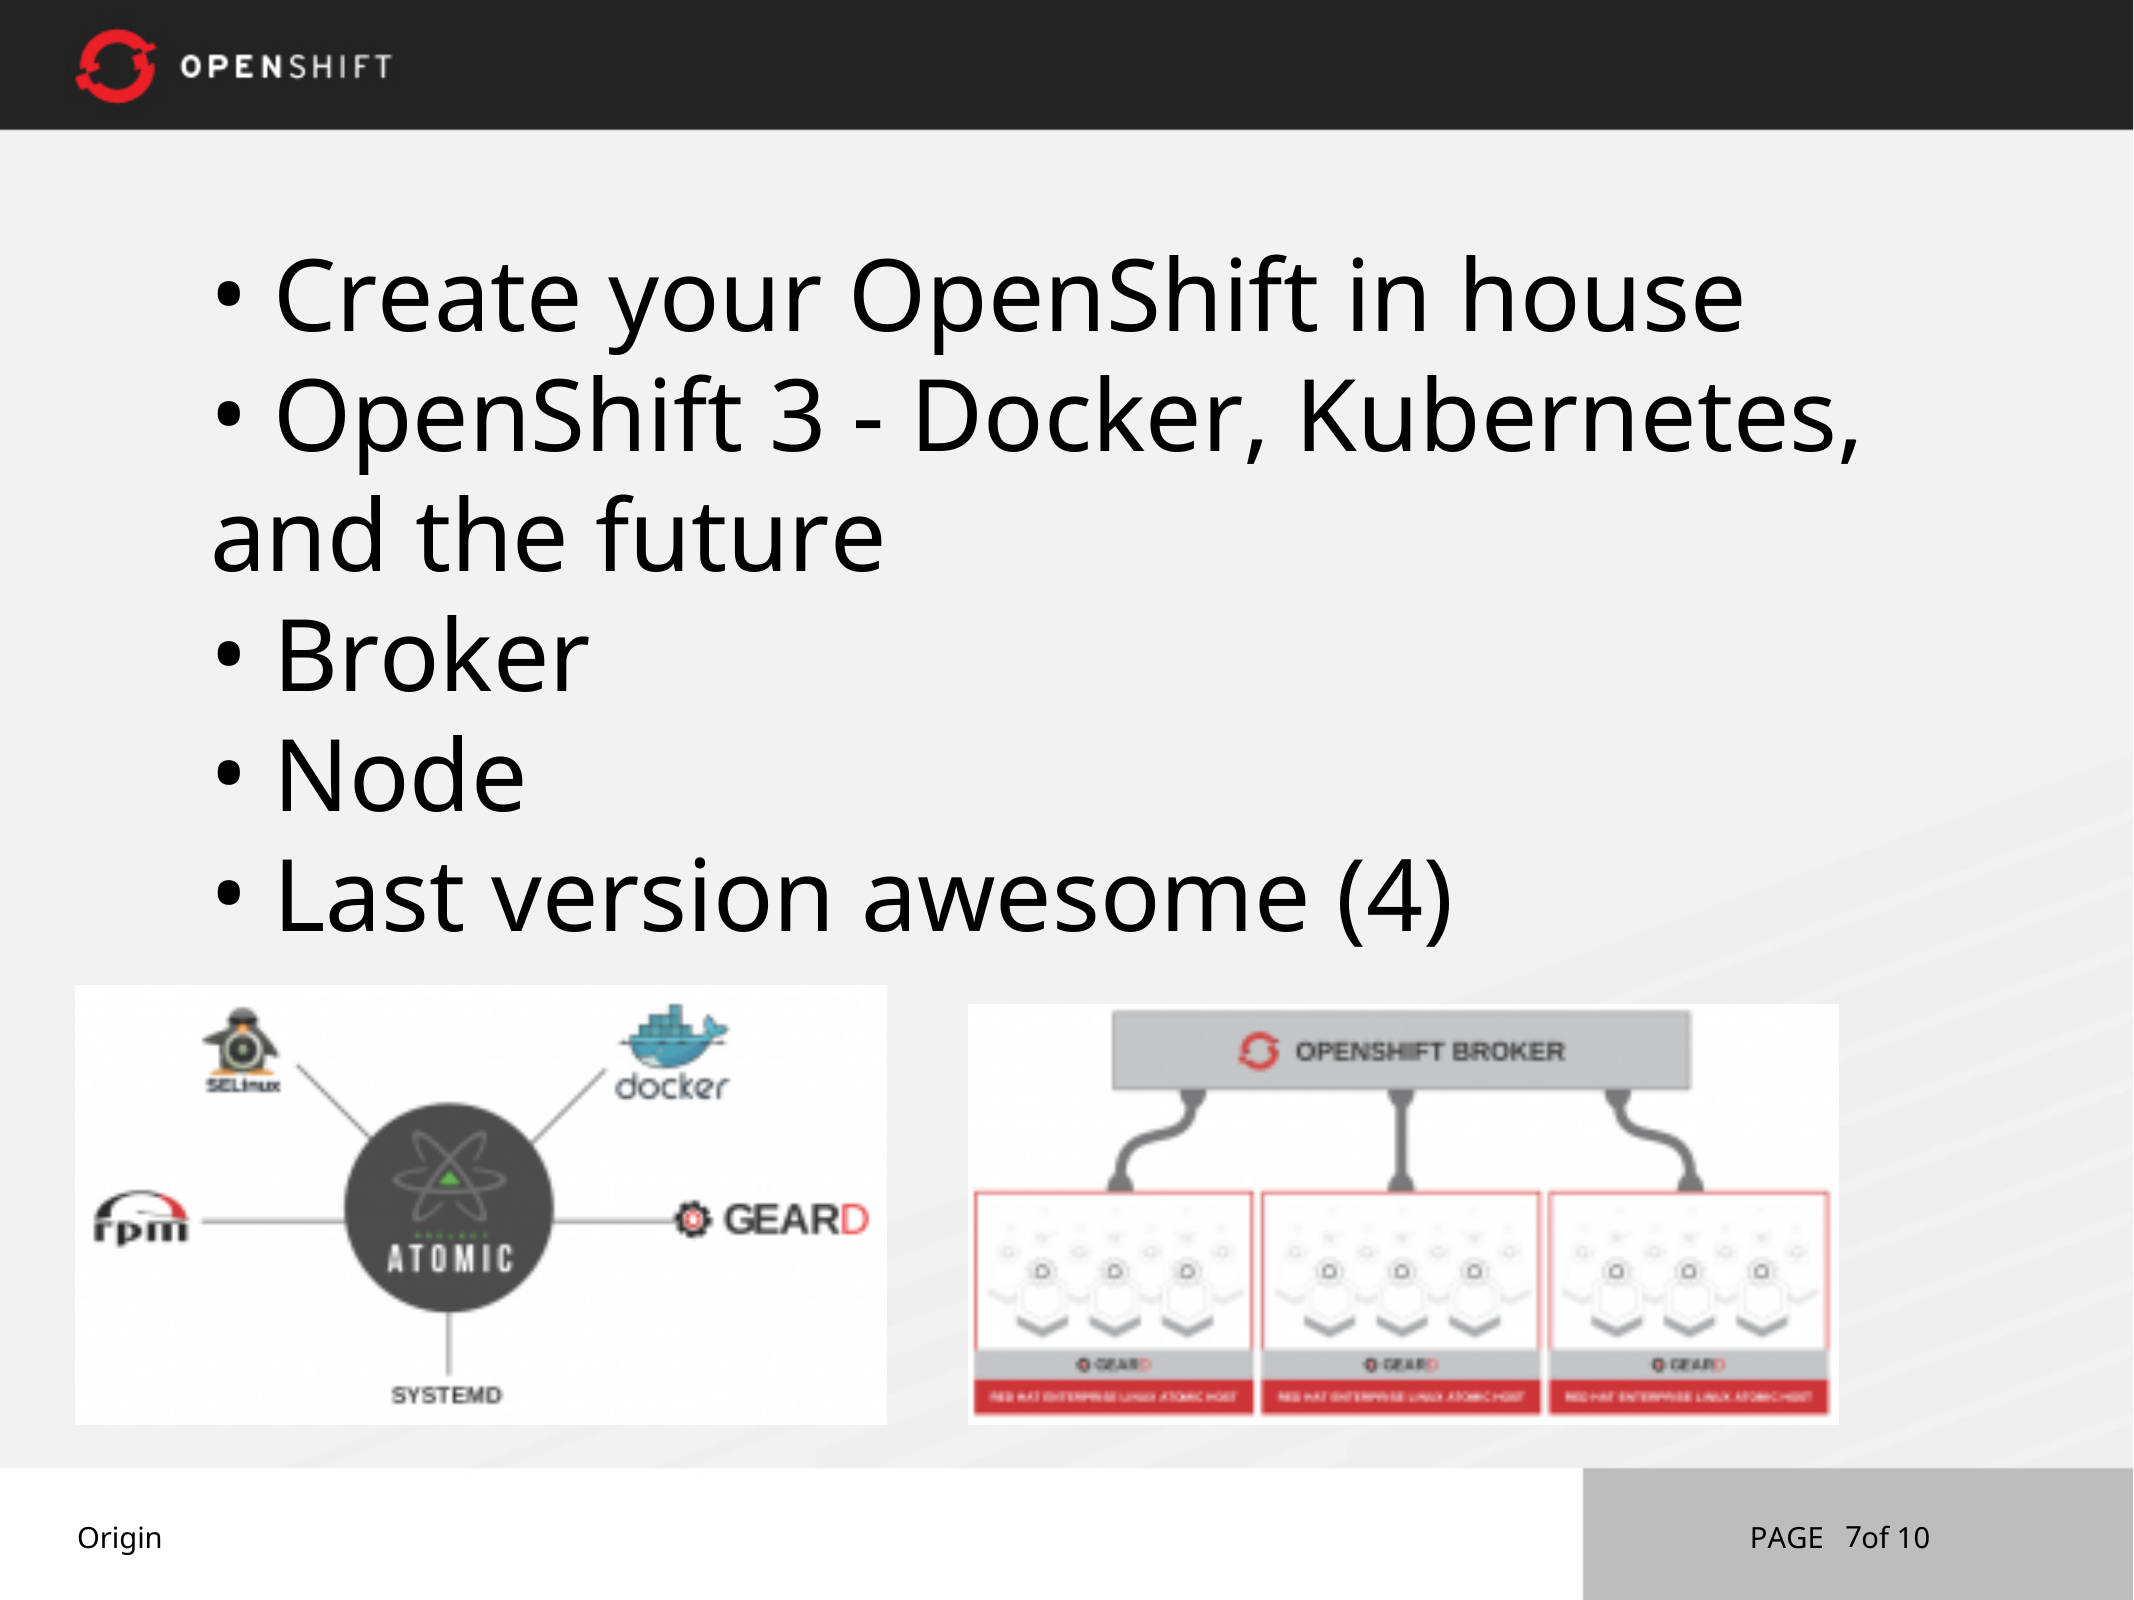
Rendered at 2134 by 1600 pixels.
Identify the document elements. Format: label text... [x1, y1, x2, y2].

text_box Origin [77, 1510, 1184, 1563]
text_box PAGE of 10 [1749, 1509, 2134, 1564]
text_box Create your OpenShift in house OpenShift 3 - Docker, Kubernetes, and the future Broker Node Last version awesome (4) [135, 140, 1981, 1042]
picture [0, 0, 2134, 1600]
